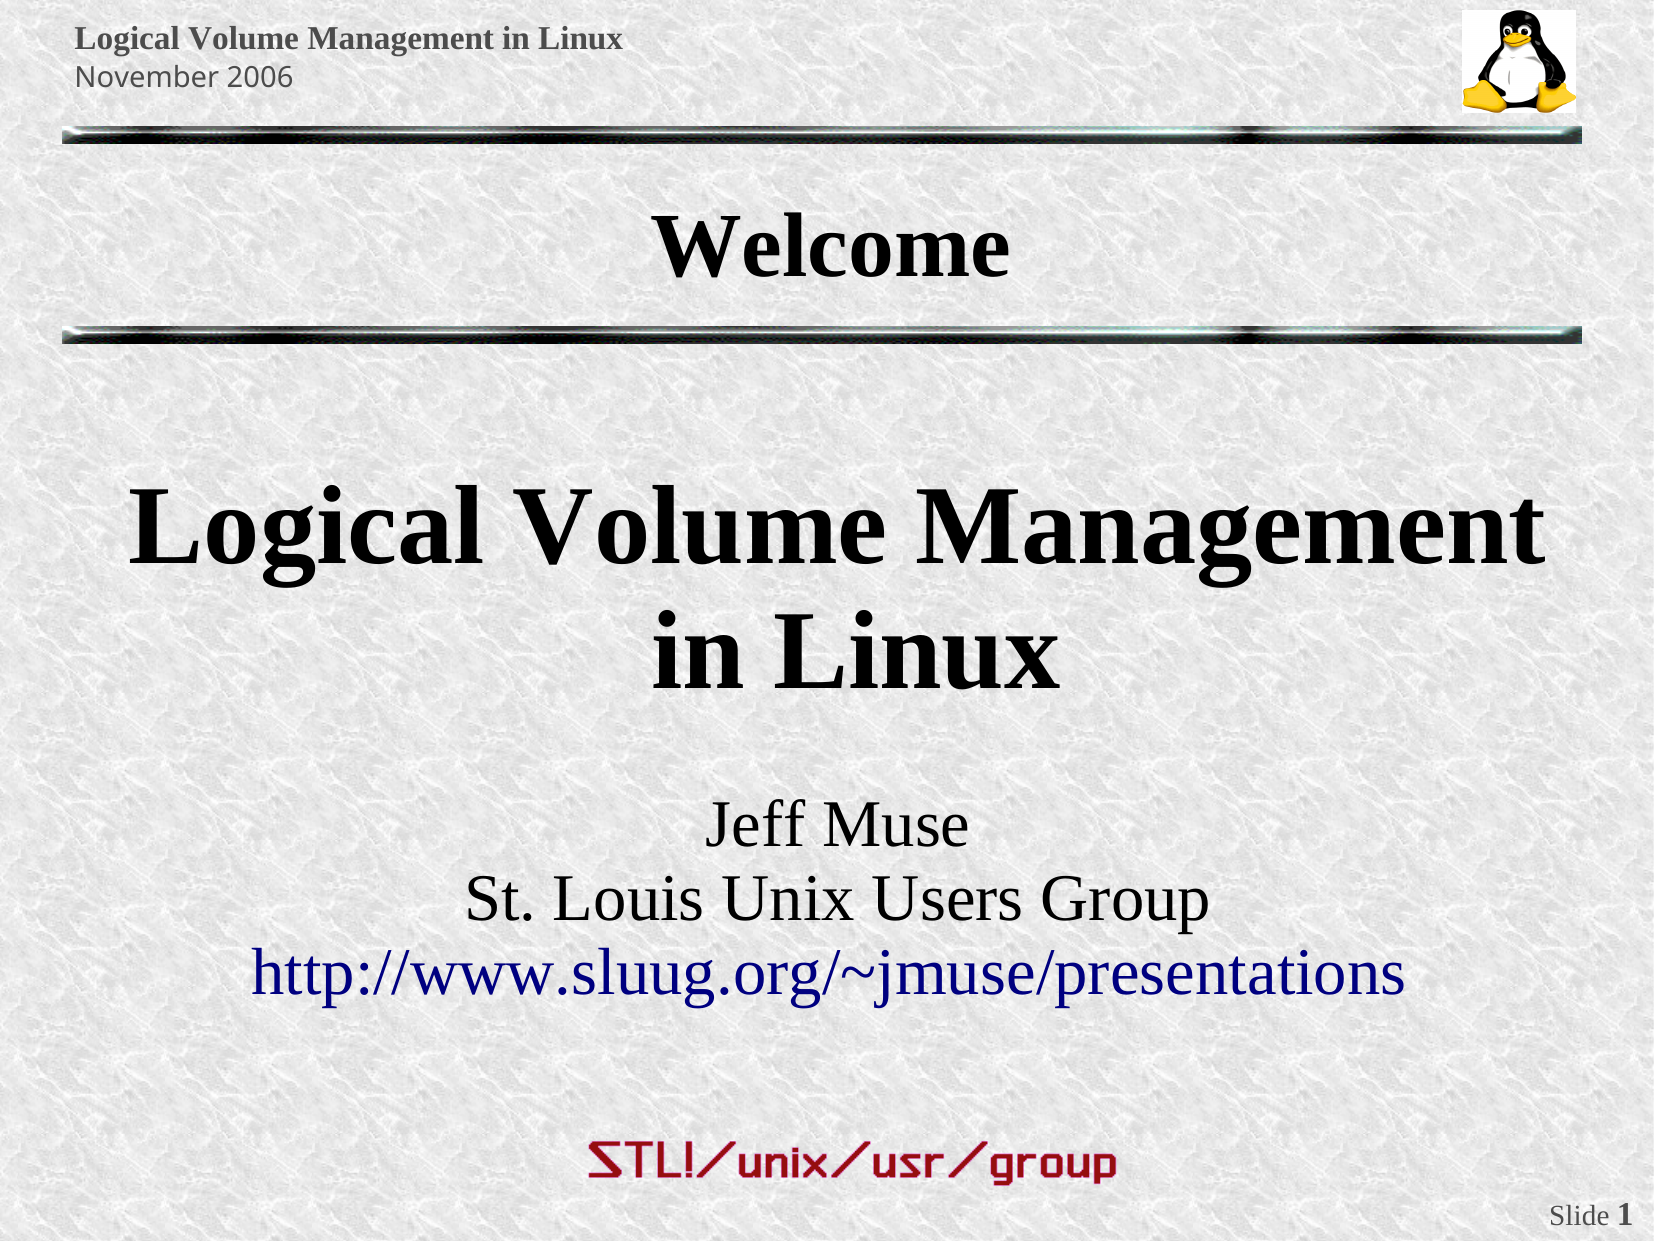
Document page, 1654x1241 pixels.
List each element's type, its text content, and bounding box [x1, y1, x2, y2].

picture [0, 0, 1654, 1241]
title Welcome [86, 176, 1576, 315]
subtitle Logical Volume Management in Linux Jeff Muse St. Louis Unix Users Group http://www.sluug.org/~jmuse/presentations [59, 347, 1582, 1126]
